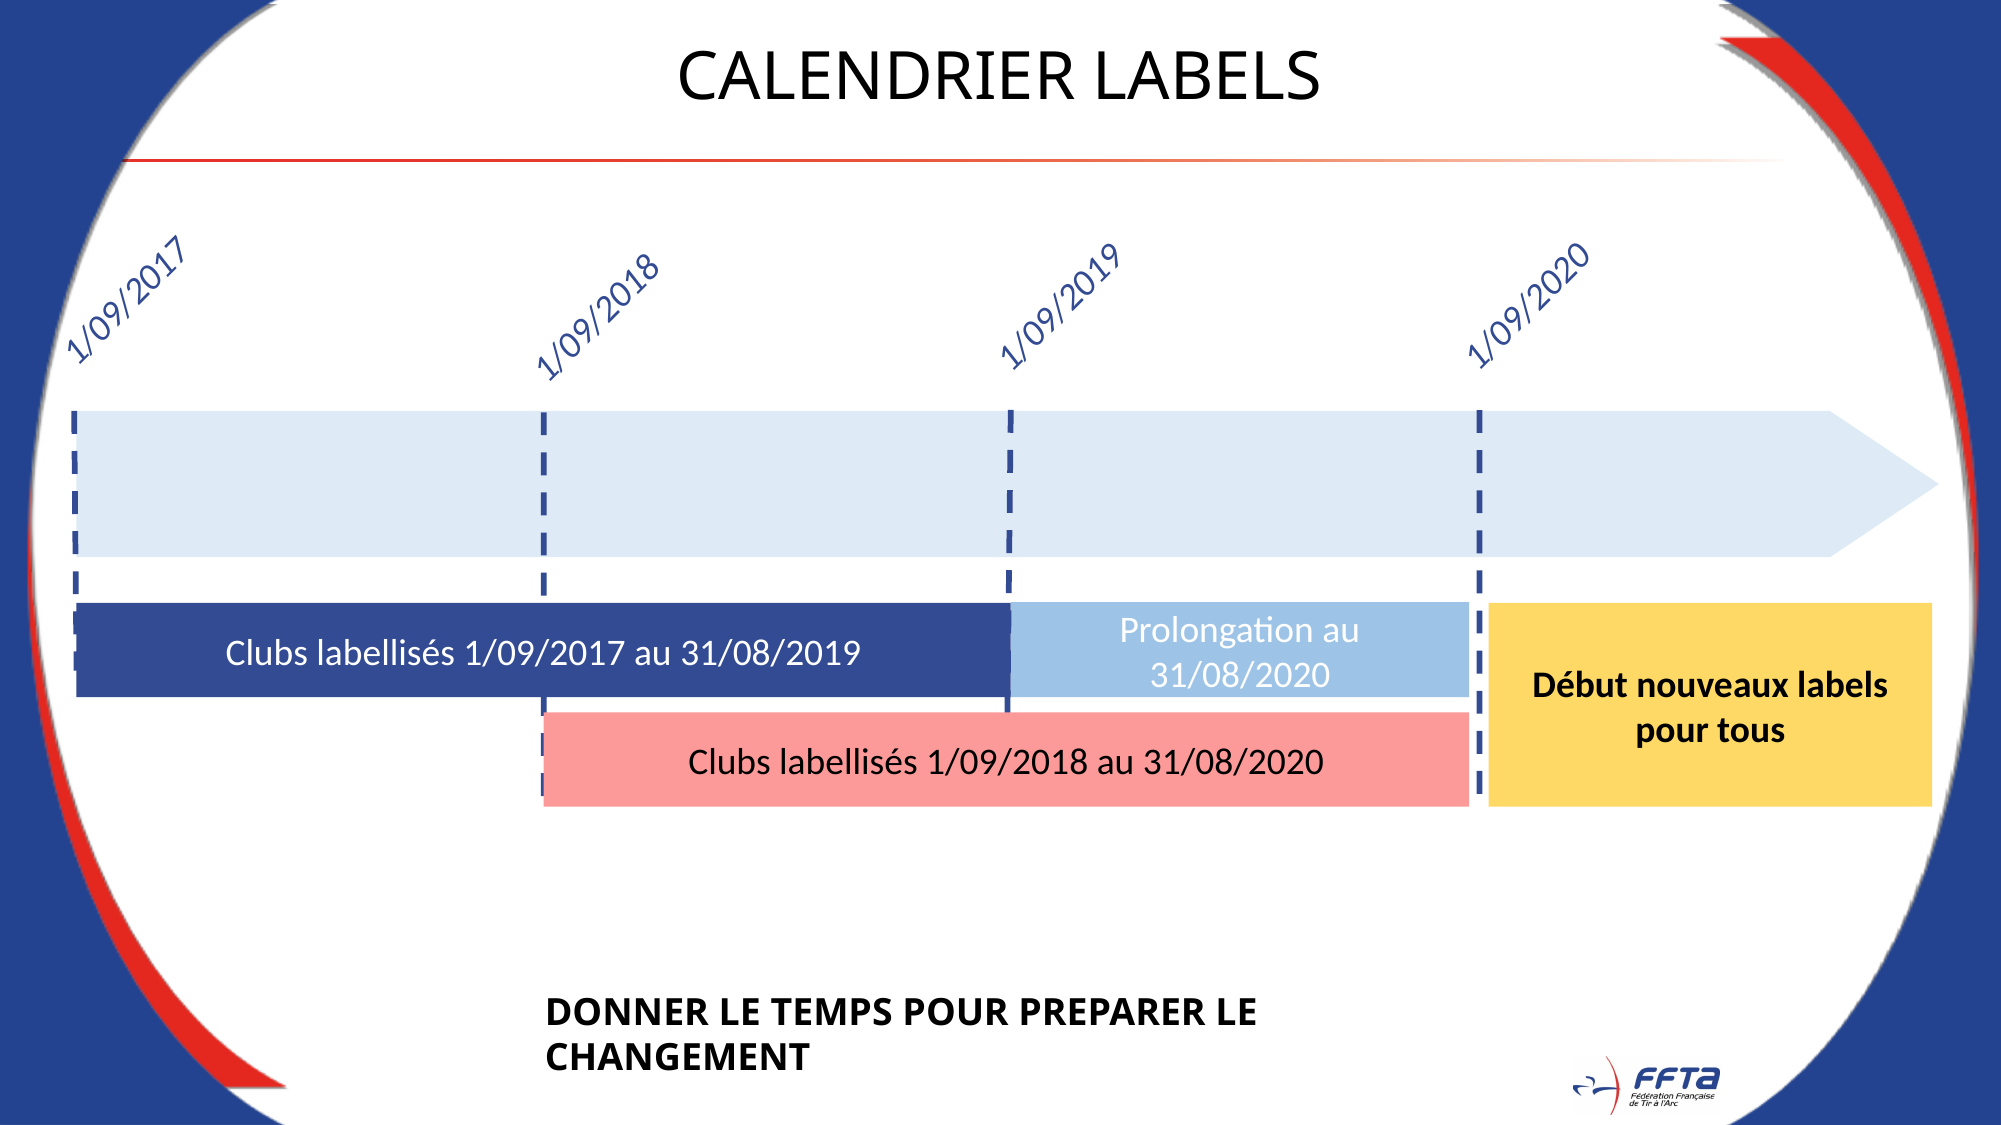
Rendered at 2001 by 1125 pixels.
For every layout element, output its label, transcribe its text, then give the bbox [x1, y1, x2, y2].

text_box 1/09/2020 [1436, 208, 1622, 394]
text_box 1/09/2019 [969, 209, 1155, 395]
text_box Clubs labellisés 1/09/2017 au 31/08/2019 [287, 602, 1011, 698]
text_box 1/09/2018 [505, 220, 691, 407]
text_box Début nouveaux labels pour tous [1488, 602, 1719, 807]
text_box Prolongation au 31/08/2020 [1011, 602, 1470, 698]
picture [0, 0, 2000, 1125]
text_box DONNER LE TEMPS POUR PREPARER LE CHANGEMENT [529, 980, 1547, 1086]
text_box [287, 410, 1719, 558]
text_box Clubs labellisés 1/09/2018 au 31/08/2020 [543, 712, 1470, 807]
title CALENDRIER LABELS [287, 0, 1719, 151]
